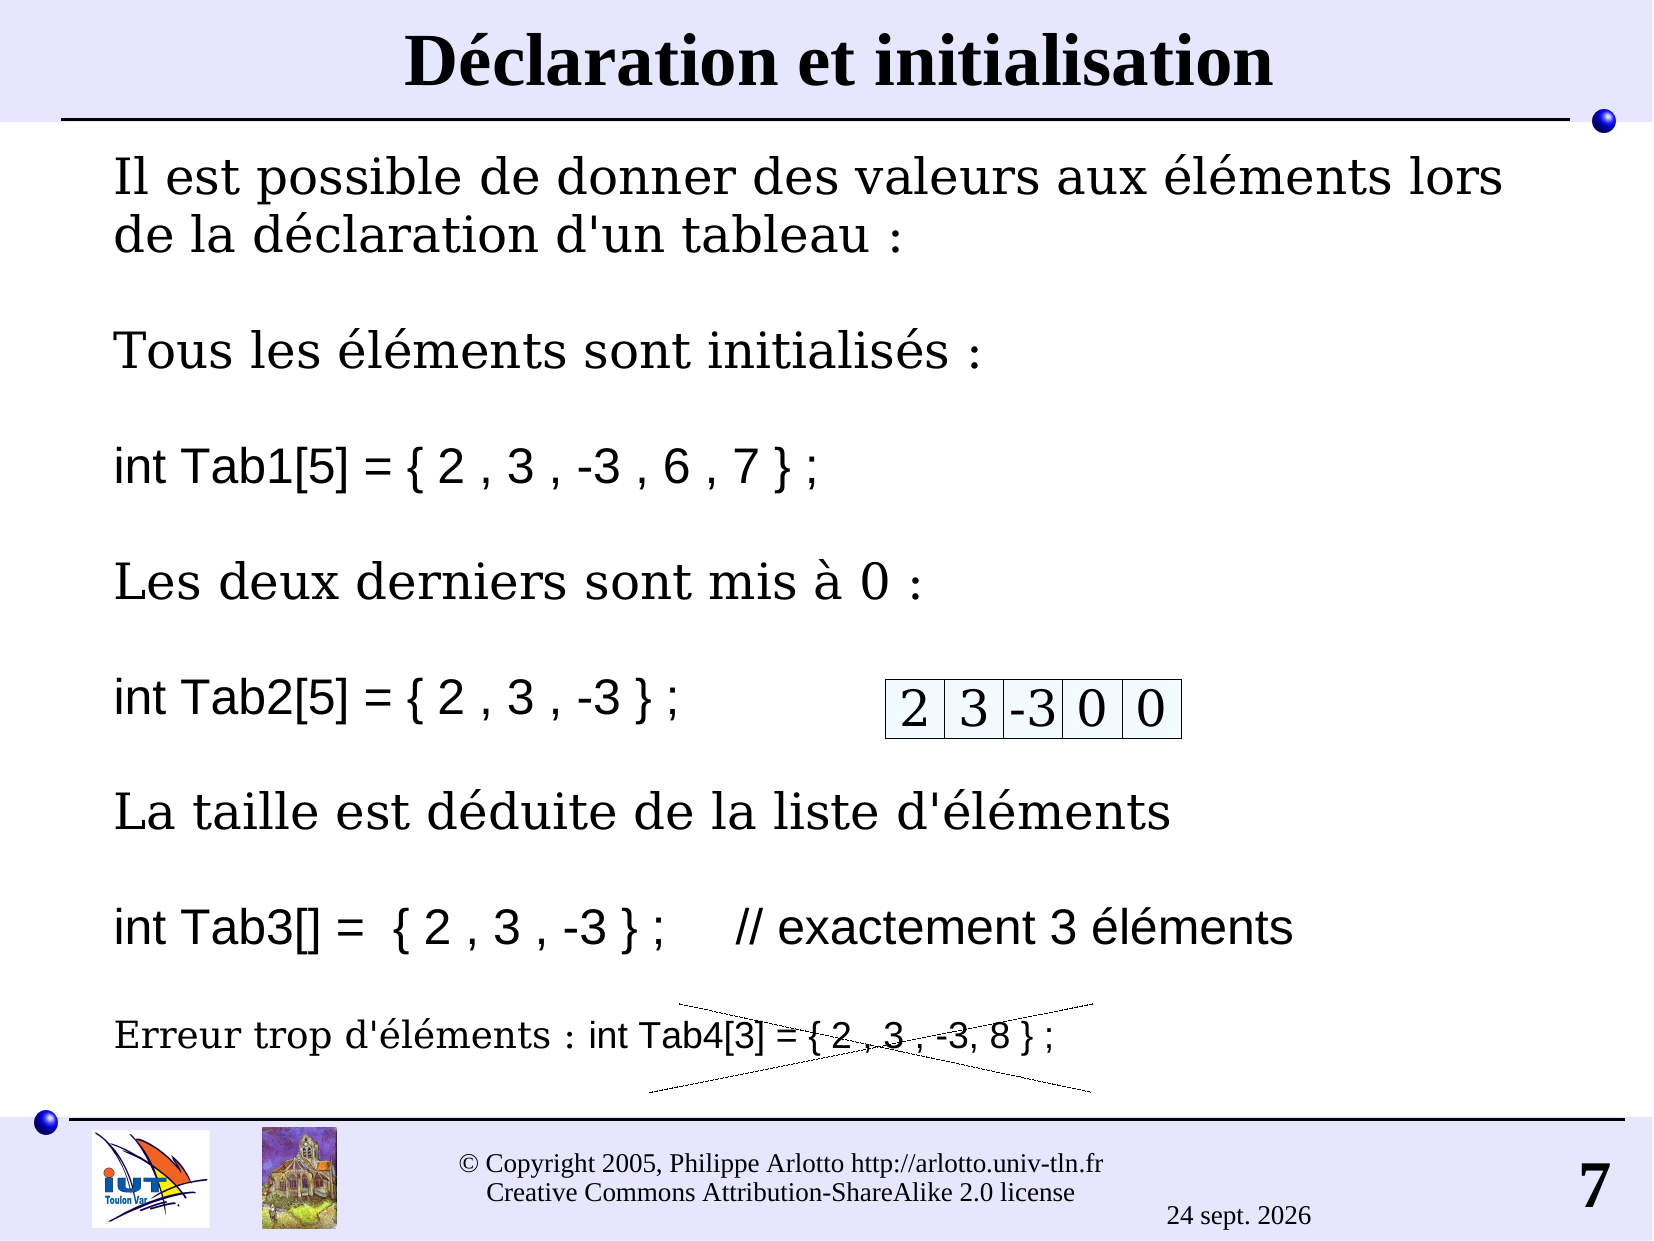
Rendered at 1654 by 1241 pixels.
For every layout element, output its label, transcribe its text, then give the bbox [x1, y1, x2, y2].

text_box -3 [1003, 679, 1063, 739]
picture [262, 1127, 337, 1229]
text_box 0 [1063, 679, 1122, 739]
title Déclaration et initialisation [95, 11, 1585, 110]
text_box 2 [885, 679, 944, 739]
text_box 3 [944, 679, 1003, 739]
text_box 0 [1122, 679, 1182, 739]
text_box Il est possible de donner des valeurs aux éléments lors de la déclaration d'un tableau : Tous les éléments sont initialisés : int Tab1[5] = { 2 , 3 , -3 , 6 , 7 } ; Les deux derniers sont mis à 0 : int Tab2[5] = { 2 , 3 , -3 } ; La taille est déduite de la liste d'éléments int Tab3[] = { 2 , 3 , -3 } ; // exactement 3 éléments Erreur trop d'éléments : int Tab4[3] = { 2 , 3 , -3, 8 } ; [113, 147, 1565, 1065]
